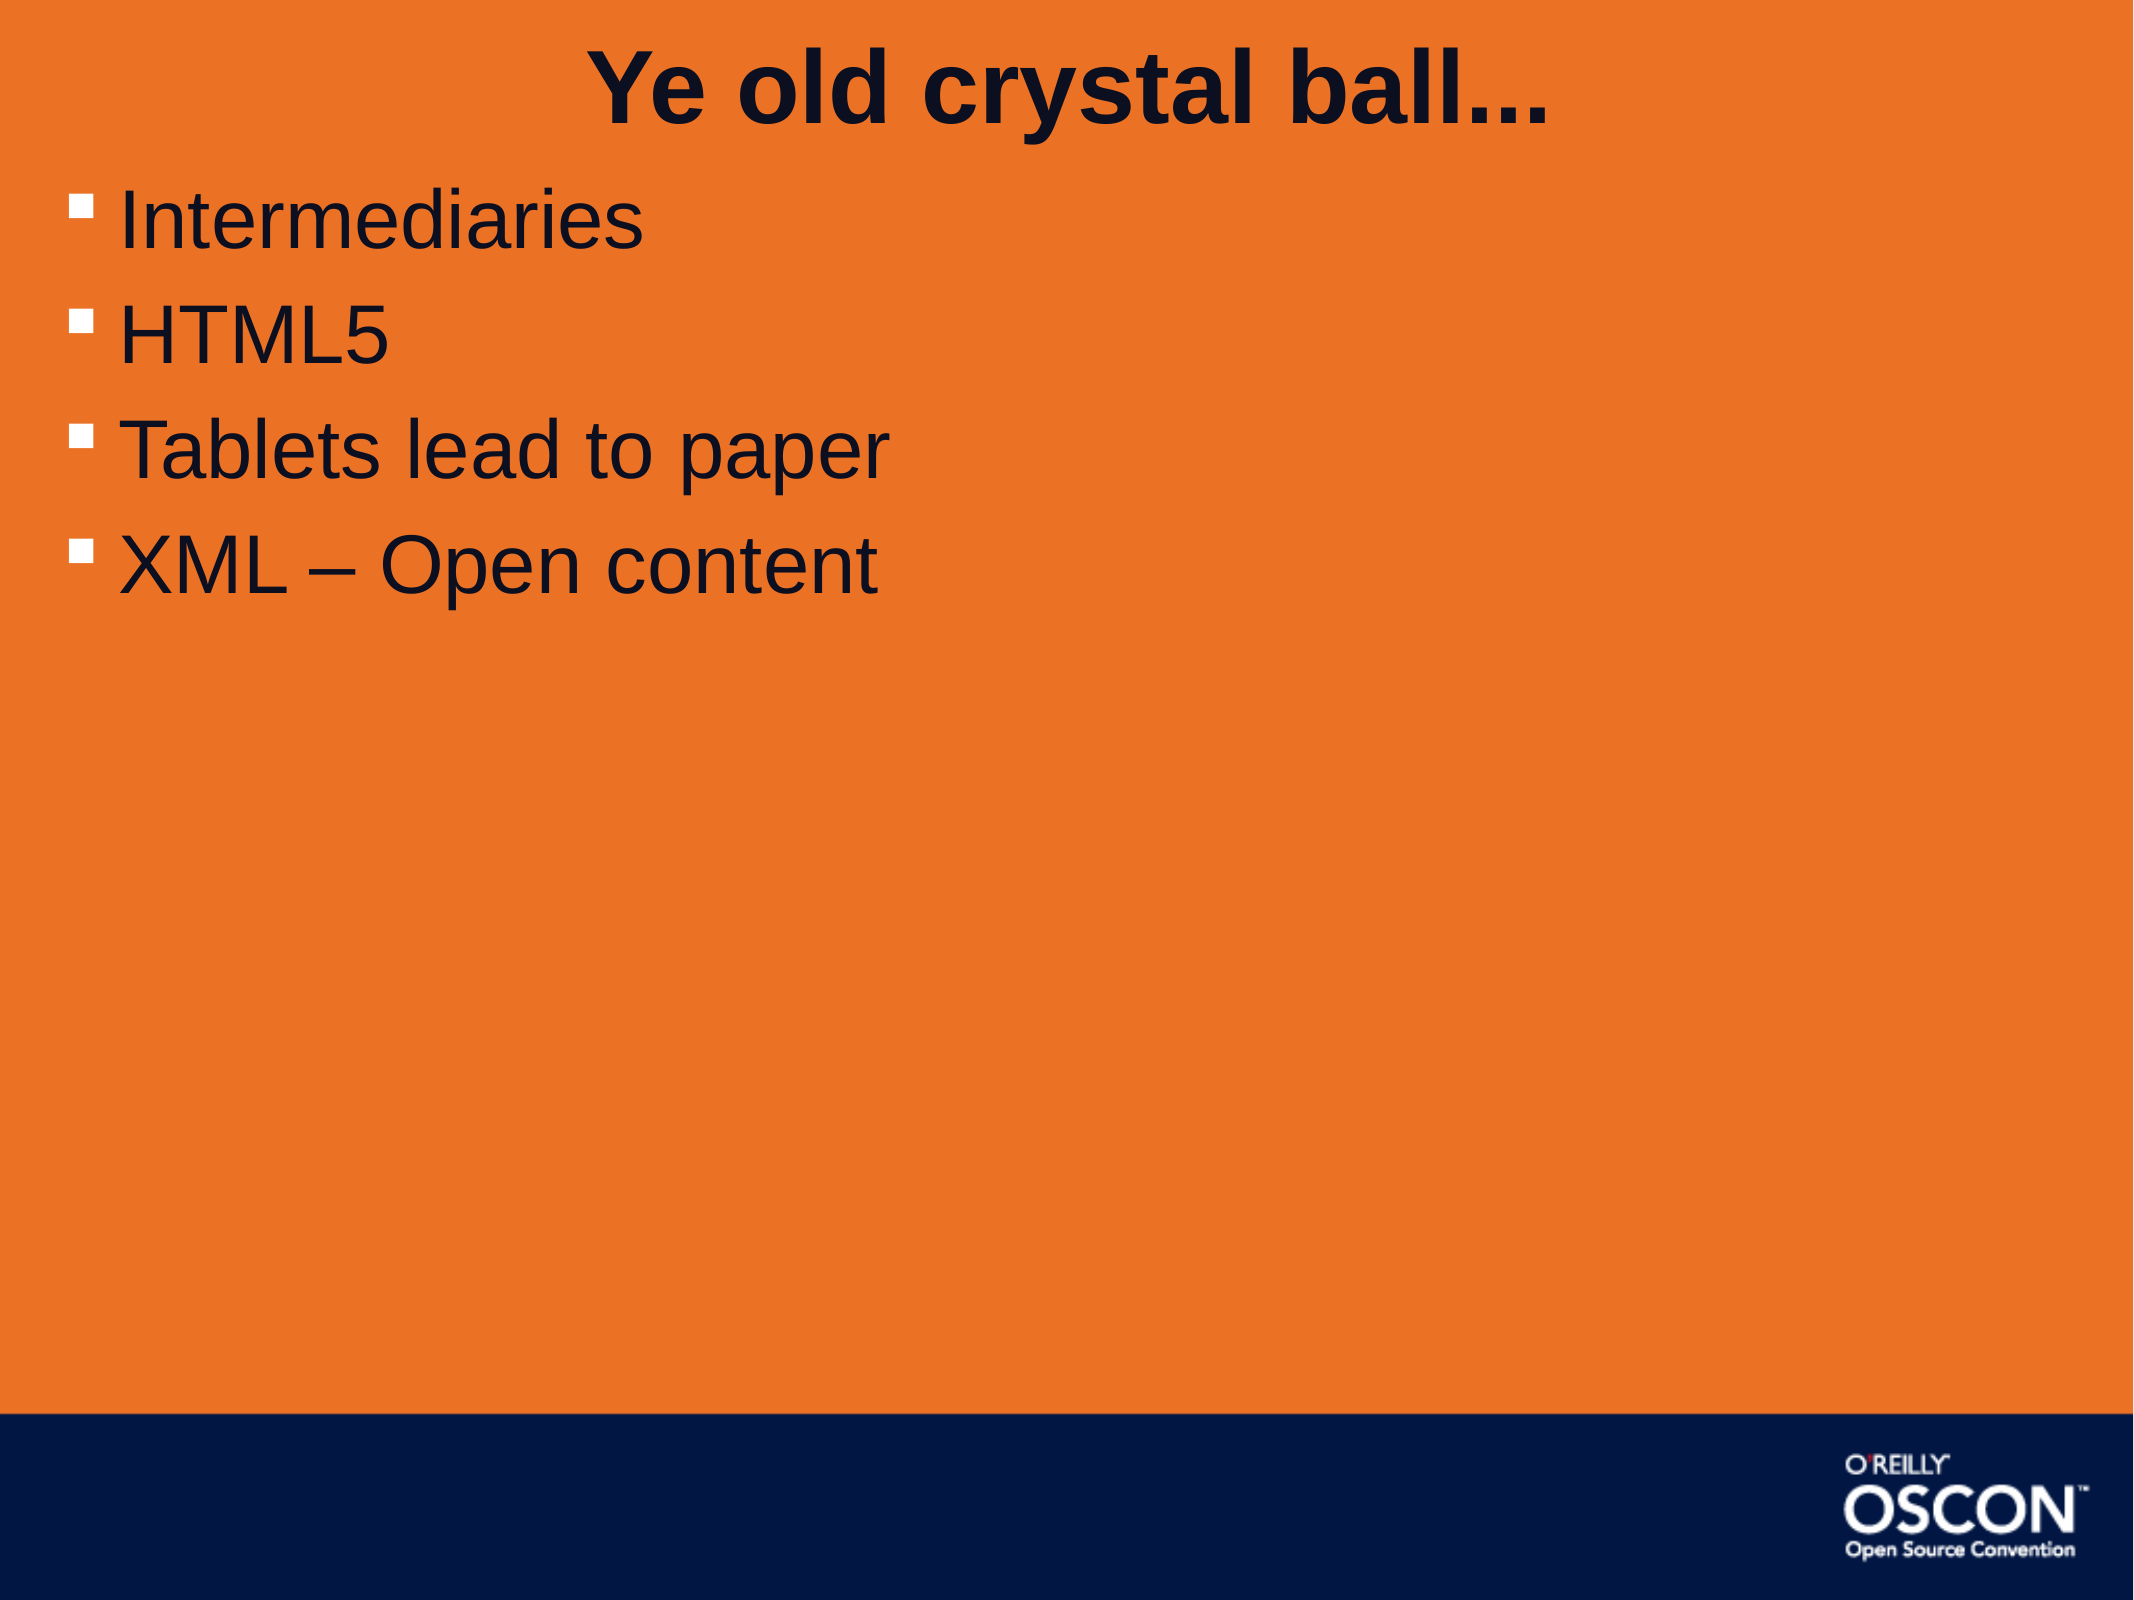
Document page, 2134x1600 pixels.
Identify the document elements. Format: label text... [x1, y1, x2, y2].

list Intermediaries HTML5 Tablets lead to paper XML – Open content [47, 168, 2100, 1415]
title Ye old crystal ball... [45, 7, 2094, 158]
picture [0, 0, 2134, 1600]
